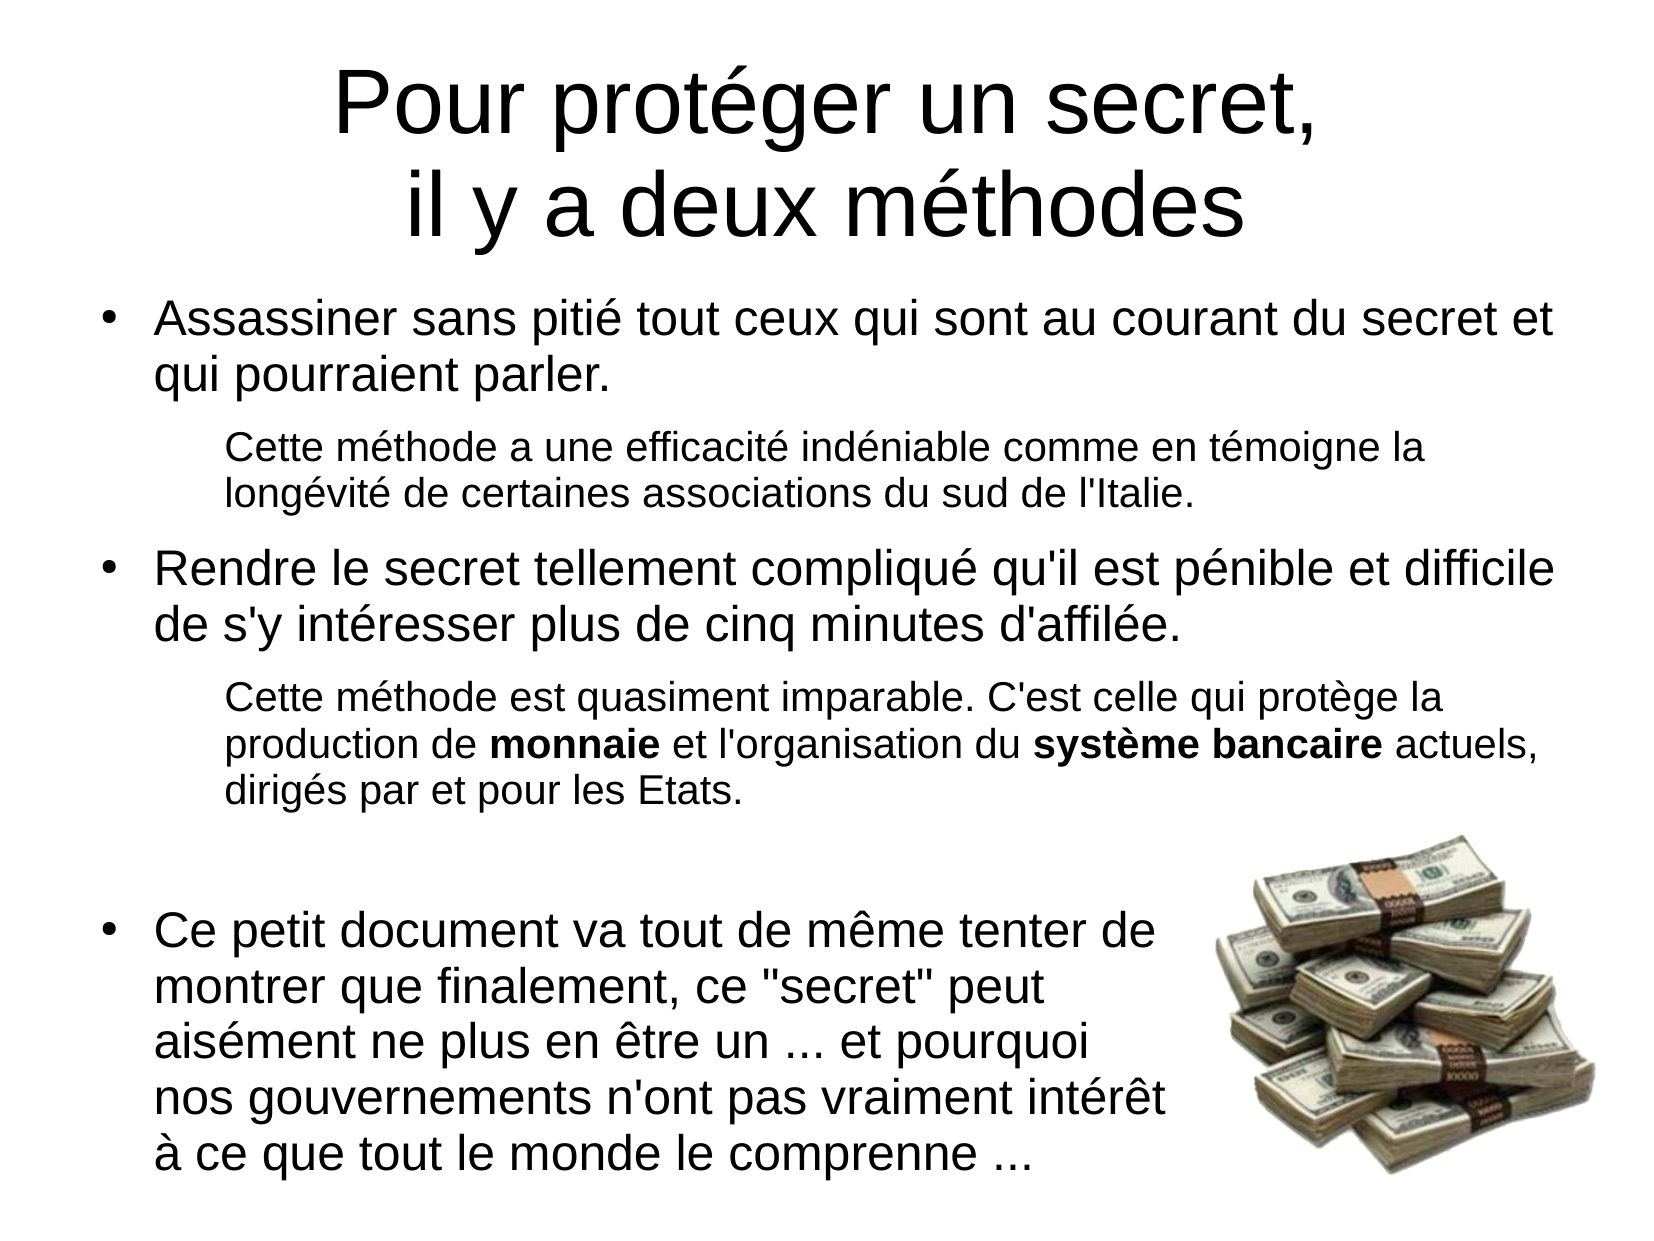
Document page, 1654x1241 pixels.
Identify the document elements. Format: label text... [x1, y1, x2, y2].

list Assassiner sans pitié tout ceux qui sont au courant du secret et qui pourraient parler. Cette méthode a une efficacité indéniable comme en témoigne la longévité de certaines associations du sud de l'Italie. Rendre le secret tellement compliqué qu'il est pénible et difficile de s'y intéresser plus de cinq minutes d'affilée. Cette méthode est quasiment imparable. C'est celle qui protège la production de monnaie et l'organisation du système bancaire actuels, dirigés par et pour les Etats. [82, 290, 1571, 857]
list Ce petit document va tout de même tenter de montrer que finalement, ce "secret" peut aisément ne plus en être un ... et pourquoi nos gouvernements n'ont pas vraiment intérêt à ce que tout le monde le comprenne ... [82, 902, 1182, 1182]
picture [1210, 826, 1603, 1184]
title Pour protéger un secret, il y a deux méthodes [82, 50, 1571, 256]
